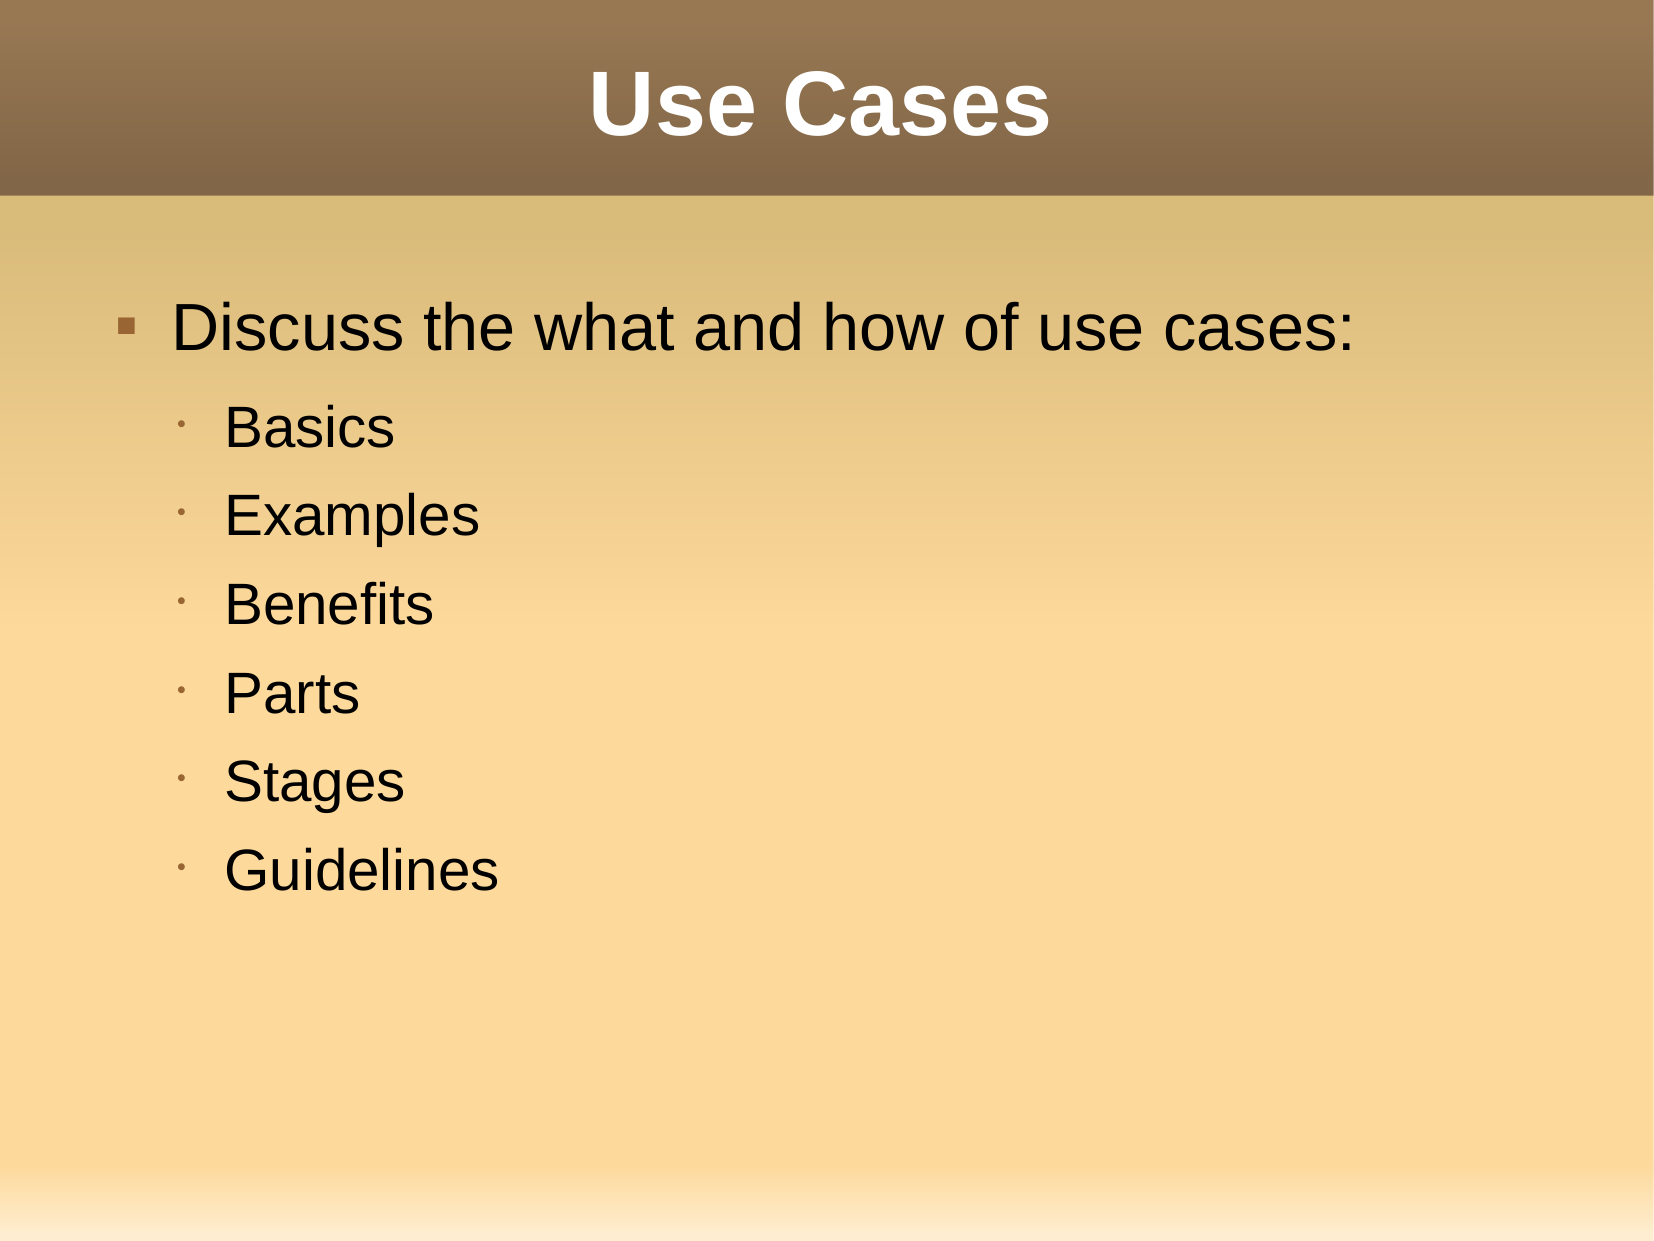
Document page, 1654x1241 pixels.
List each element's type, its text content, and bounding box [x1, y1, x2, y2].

title Use Cases [76, 0, 1565, 208]
list Discuss the what and how of use cases: Basics Examples Benefits Parts Stages Guidelines [82, 290, 1571, 1109]
picture [0, 0, 1654, 1241]
